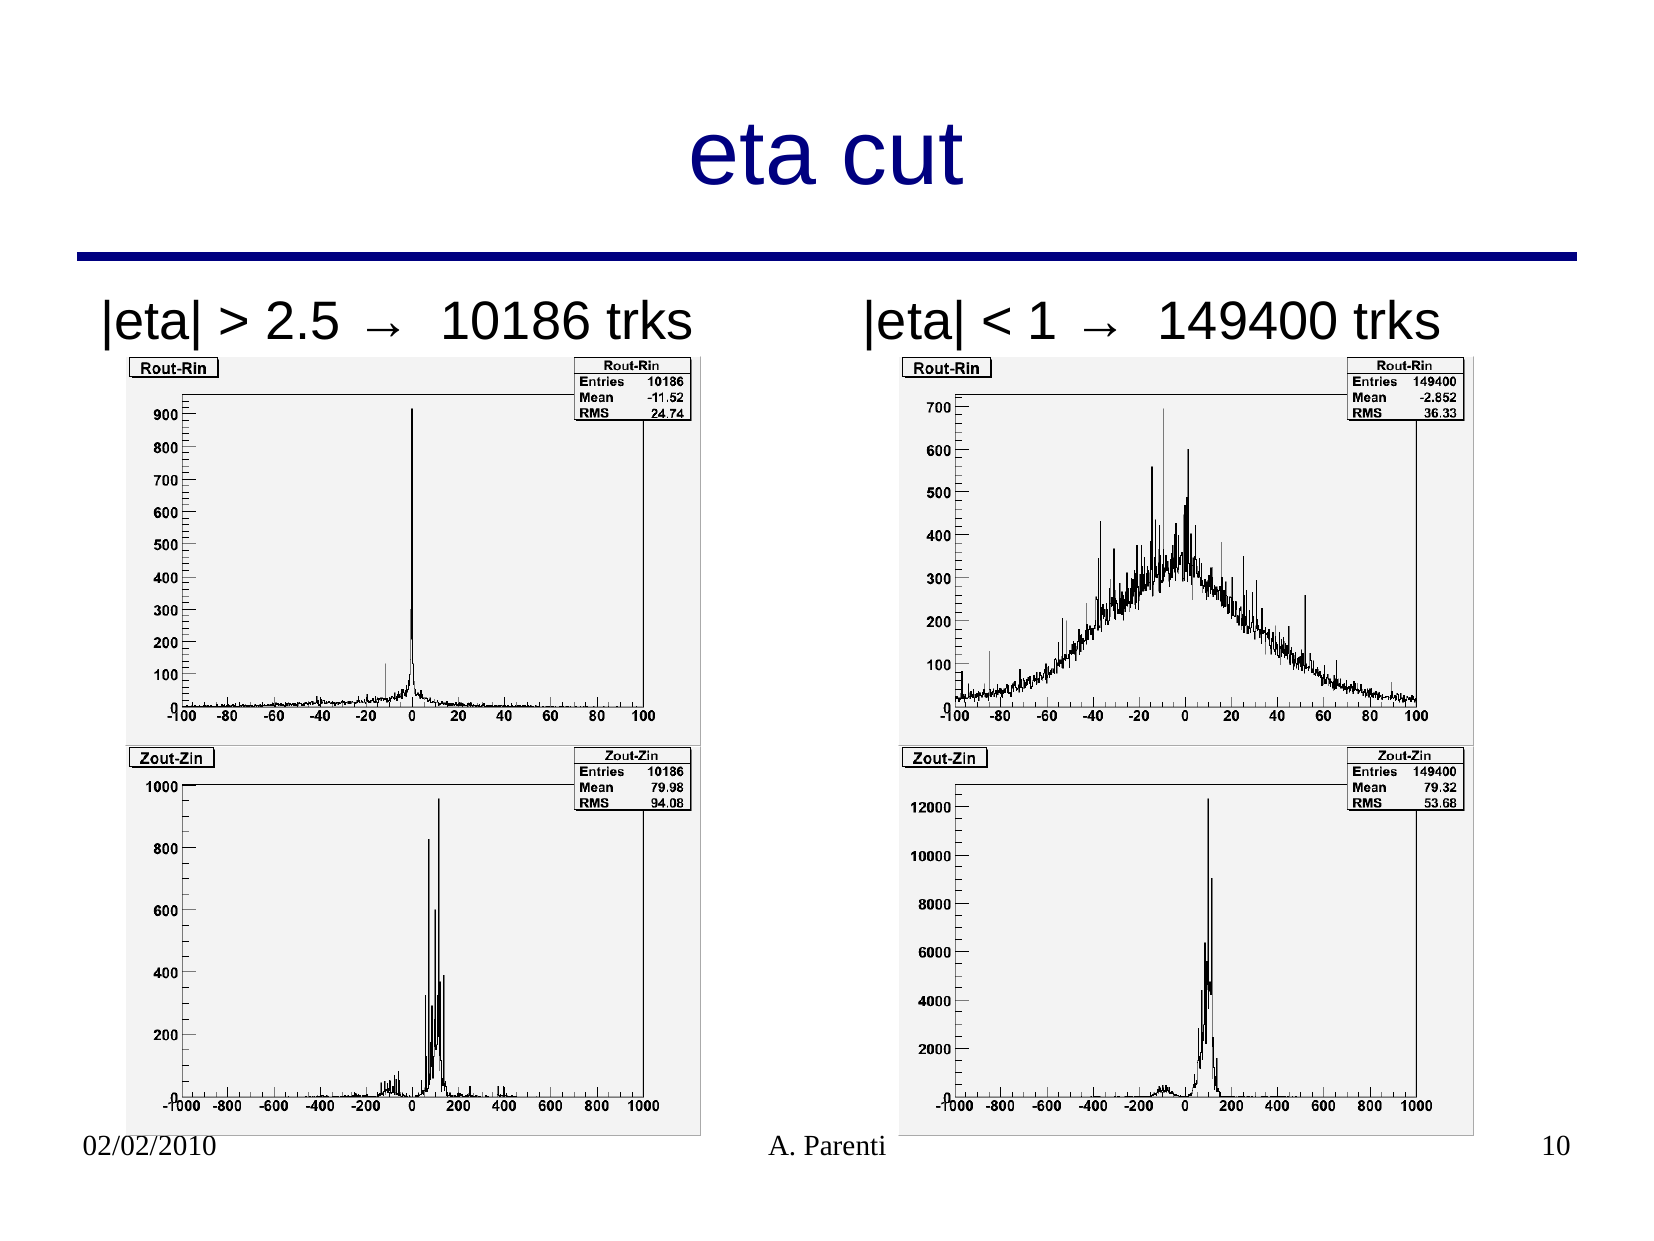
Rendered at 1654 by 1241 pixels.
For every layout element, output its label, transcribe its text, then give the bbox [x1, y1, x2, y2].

list |eta| > 2.5 → 10186 trks [82, 290, 809, 1094]
picture [897, 355, 1474, 1136]
picture [124, 355, 701, 1136]
title eta cut [82, 56, 1571, 250]
list |eta| < 1 → 149400 trks [845, 290, 1572, 1094]
